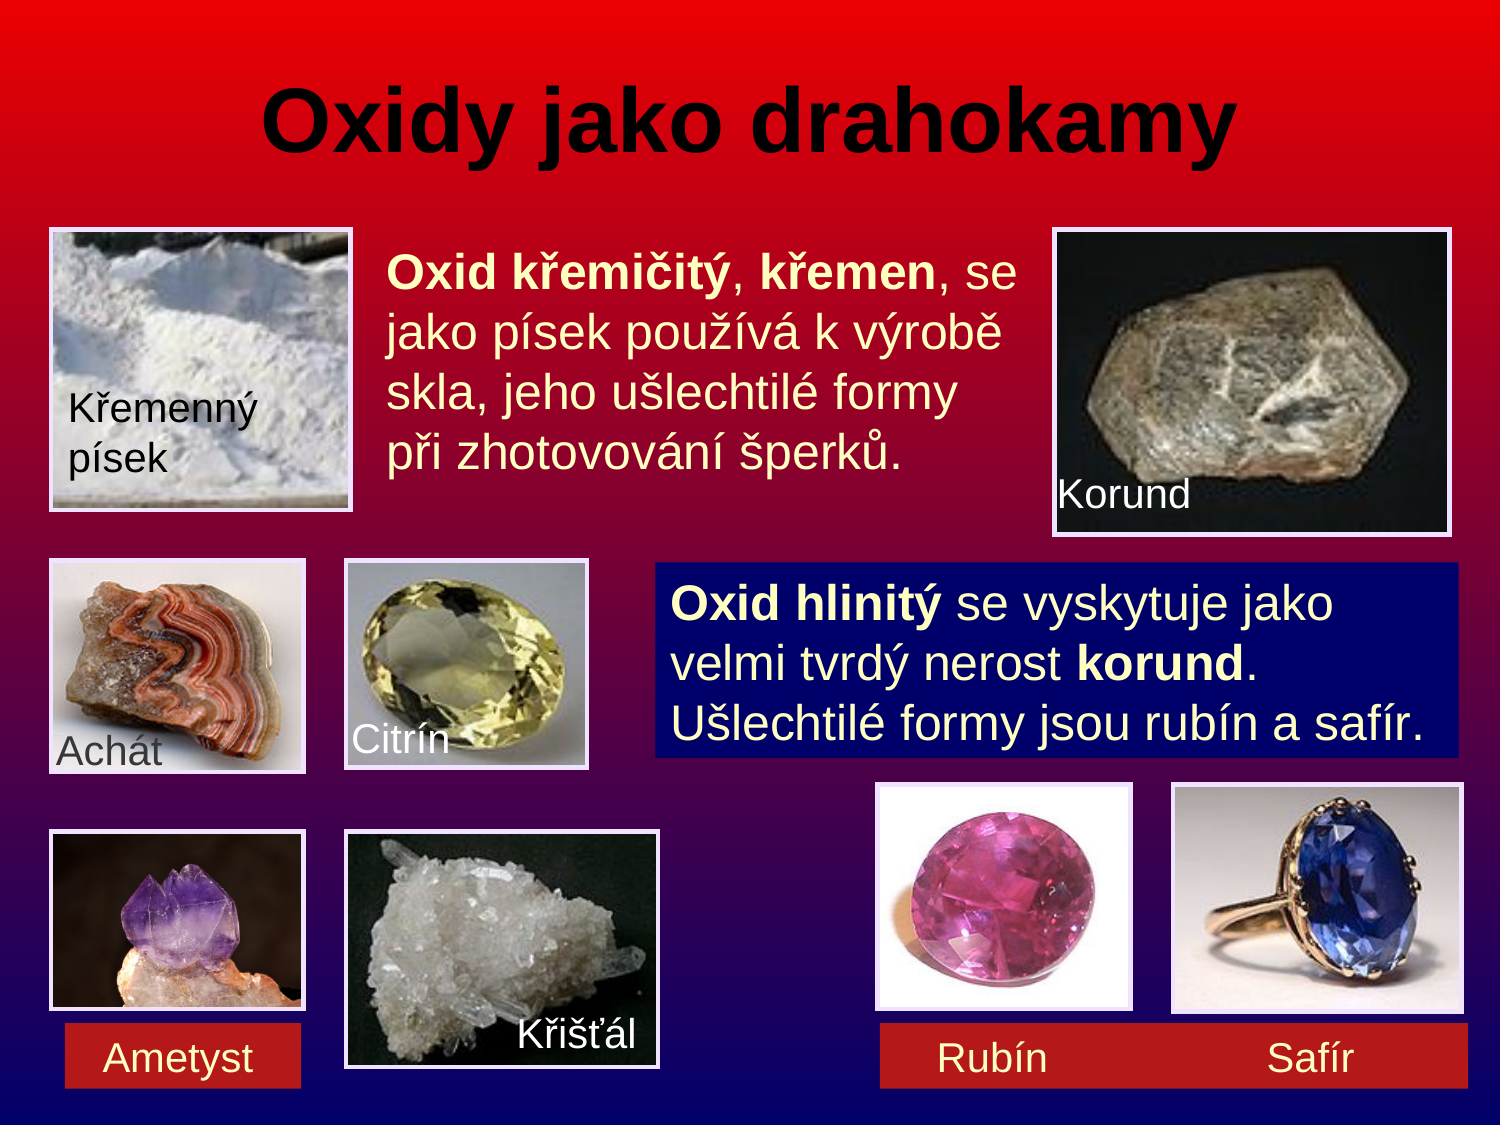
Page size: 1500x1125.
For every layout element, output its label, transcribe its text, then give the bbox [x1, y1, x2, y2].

text_box Citrín [336, 704, 494, 770]
picture [1175, 786, 1459, 1010]
text_box Ametyst [64, 1023, 302, 1089]
text_box [53, 562, 302, 770]
text_box [348, 834, 656, 1065]
picture [53, 231, 349, 373]
text_box Rubín Safír [879, 1023, 1469, 1089]
picture [879, 786, 1129, 1007]
title Oxidy jako drahokamy [75, 45, 1426, 197]
text_box Oxid hlinitý se vyskytuje jako velmi tvrdý nerost korund. Ušlechtilé formy jsou rubín a safír. [655, 562, 1459, 758]
text_box [53, 834, 302, 1007]
text_box [348, 562, 585, 766]
text_box Křišťál [501, 999, 656, 1066]
text_box Achát [41, 716, 240, 782]
picture [53, 489, 349, 508]
text_box Křemenný písek [53, 373, 361, 489]
text_box Oxid křemičitý, křemen, se jako písek používá k výrobě skla, jeho ušlechtilé formy při zhotovování šperků. [372, 231, 1058, 488]
text_box Korund [1041, 459, 1306, 525]
picture [1057, 231, 1447, 533]
